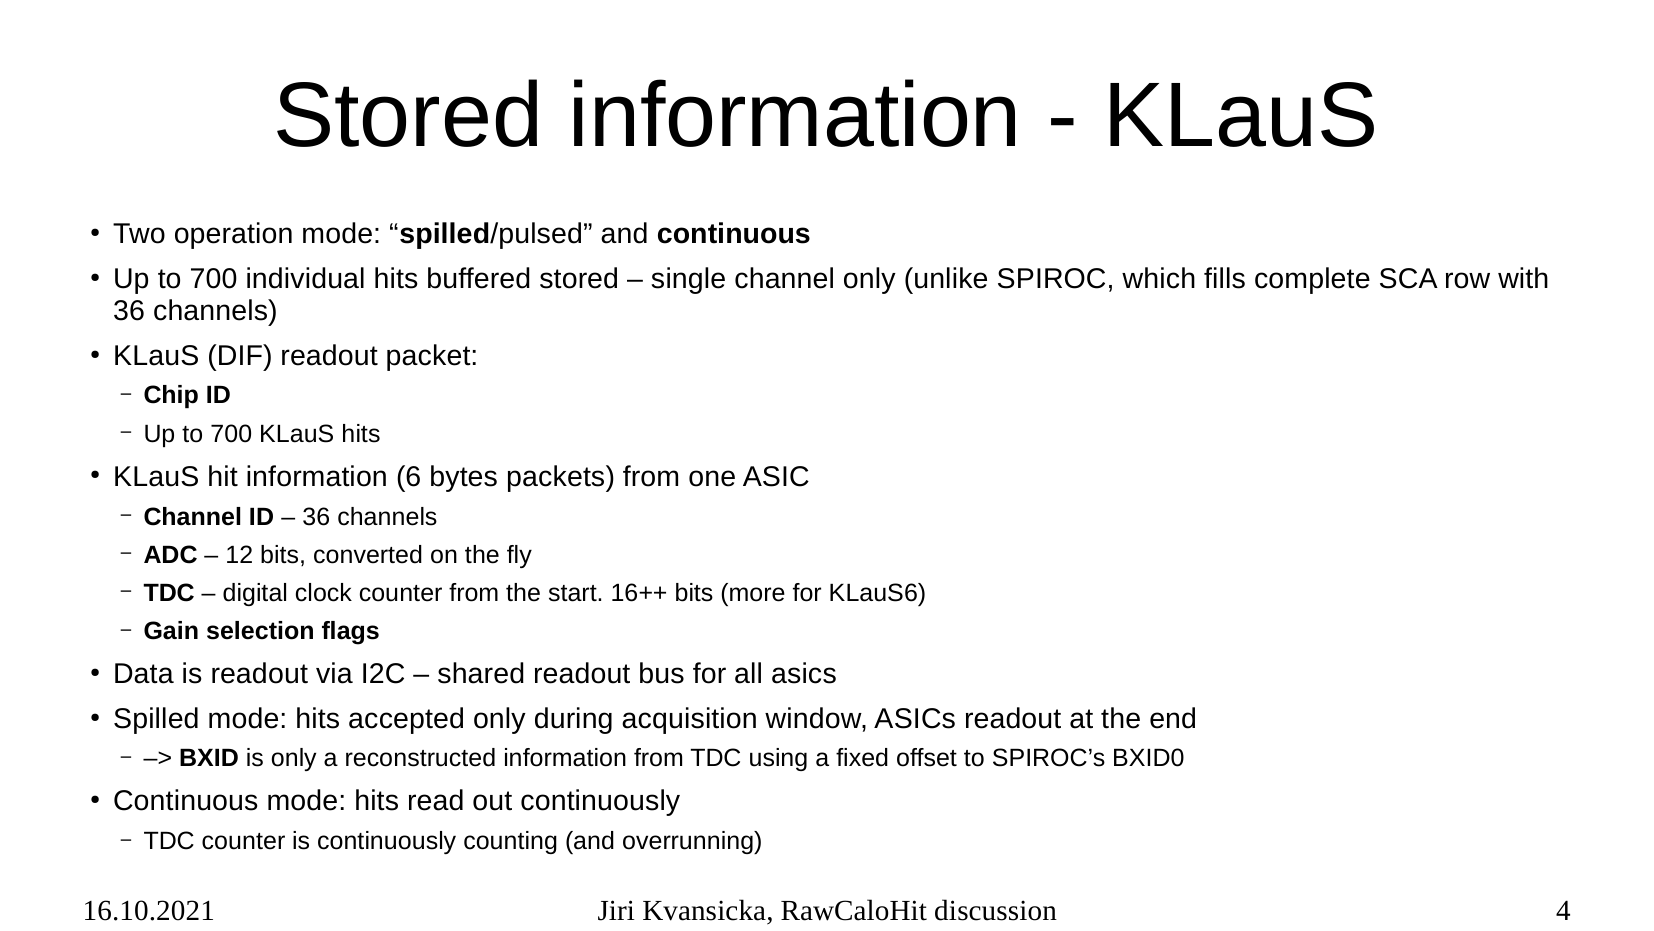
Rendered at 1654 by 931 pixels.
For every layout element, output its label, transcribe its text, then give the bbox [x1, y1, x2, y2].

list Two operation mode: “spilled/pulsed” and continuous Up to 700 individual hits buffered stored – single channel only (unlike SPIROC, which fills complete SCA row with 36 channels) KLauS (DIF) readout packet: Chip ID Up to 700 KLauS hits KLauS hit information (6 bytes packets) from one ASIC Channel ID – 36 channels ADC – 12 bits, converted on the fly TDC – digital clock counter from the start. 16++ bits (more for KLauS6) Gain selection flags Data is readout via I2C – shared readout bus for all asics Spilled mode: hits accepted only during acquisition window, ASICs readout at the end –> BXID is only a reconstructed information from TDC using a fixed offset to SPIROC’s BXID0 Continuous mode: hits read out continuously TDC counter is continuously counting (and overrunning) [82, 217, 1571, 863]
title Stored information - KLauS [82, 37, 1571, 193]
